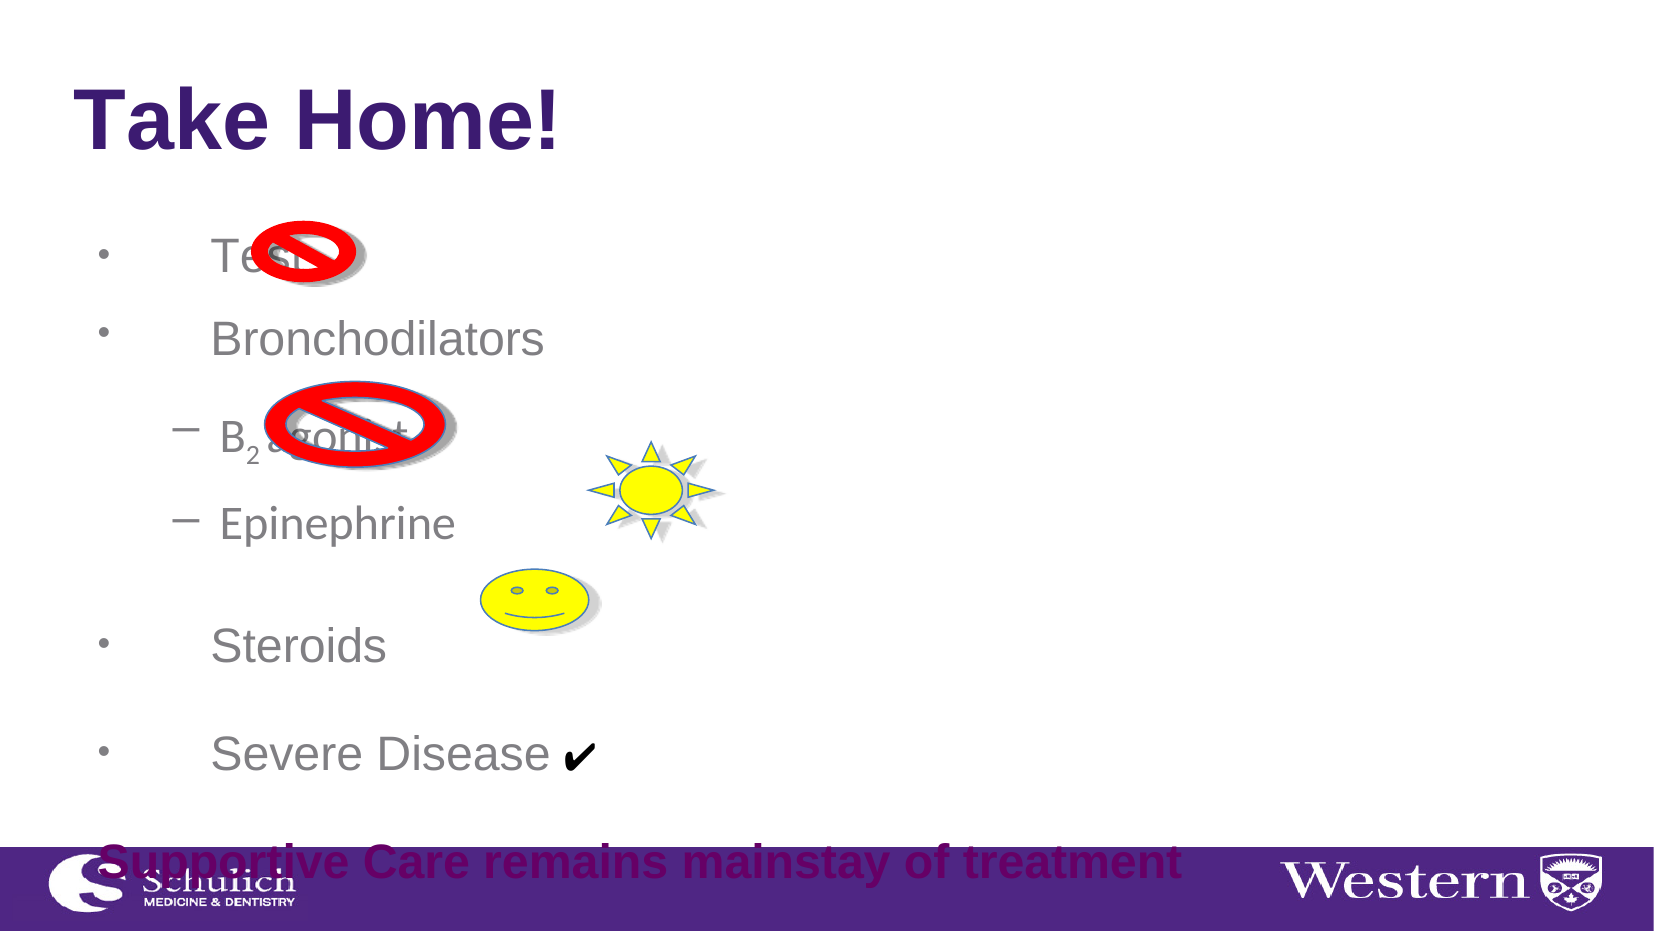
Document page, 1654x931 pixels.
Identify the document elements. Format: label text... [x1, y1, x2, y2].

text_box [670, 456, 696, 475]
text_box [480, 569, 589, 631]
text_box [619, 466, 683, 515]
text_box [606, 456, 632, 475]
title Take Home! [58, 37, 1548, 193]
text_box [688, 483, 714, 498]
text_box [642, 518, 661, 539]
text_box [642, 441, 661, 462]
text_box [251, 221, 356, 282]
picture [0, 0, 1654, 931]
text_box [670, 505, 696, 525]
list Test Bronchodilators Β2 agonist Epinephrine Steroids Severe Disease ✔ Supportive Care remains mainstay of treatment [82, 217, 1571, 931]
text_box [588, 483, 614, 498]
text_box [264, 381, 446, 468]
text_box [606, 505, 632, 525]
